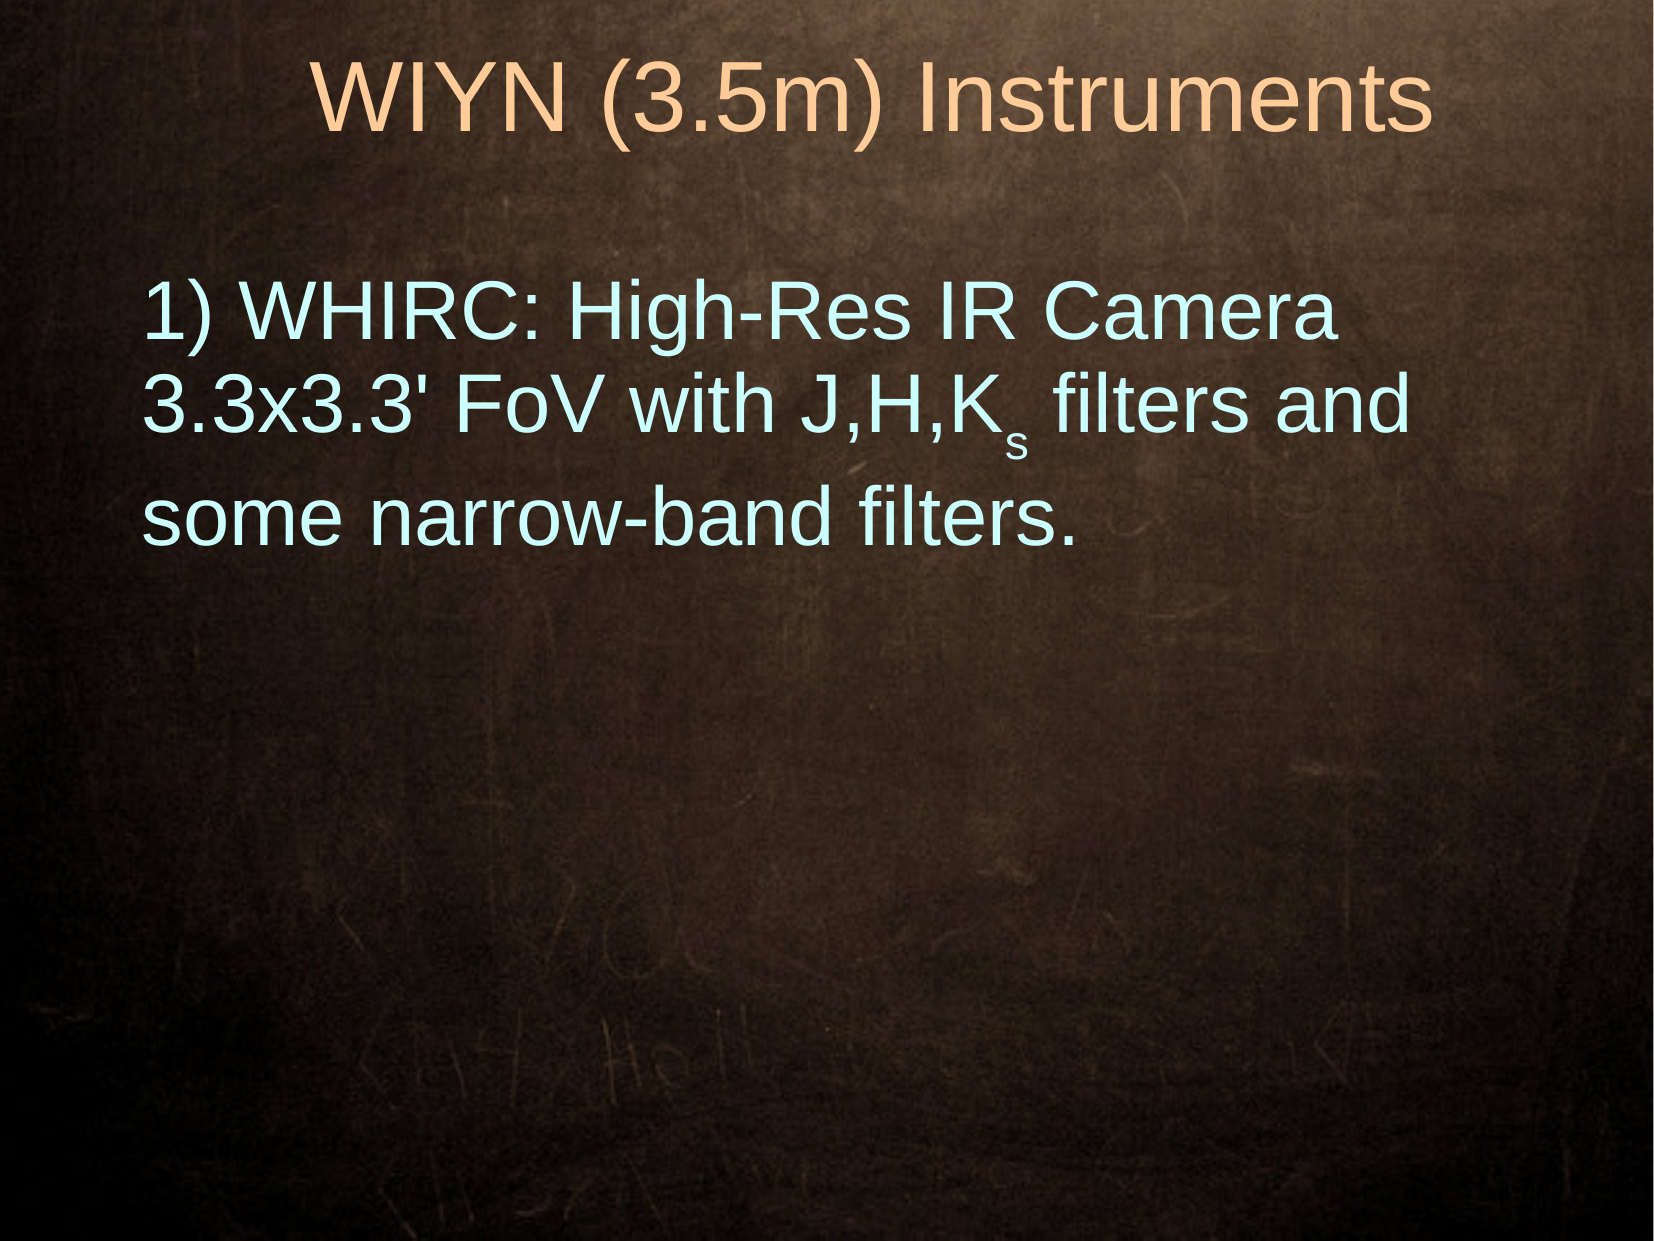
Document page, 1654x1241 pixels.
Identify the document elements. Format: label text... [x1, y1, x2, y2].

text_box WIYN (3.5m) Instruments 1) WHIRC: High-Res IR Camera 3.3x3.3' FoV with J,H,Ks filters and some narrow-band filters. [126, 33, 1621, 571]
picture [0, 0, 1654, 1241]
